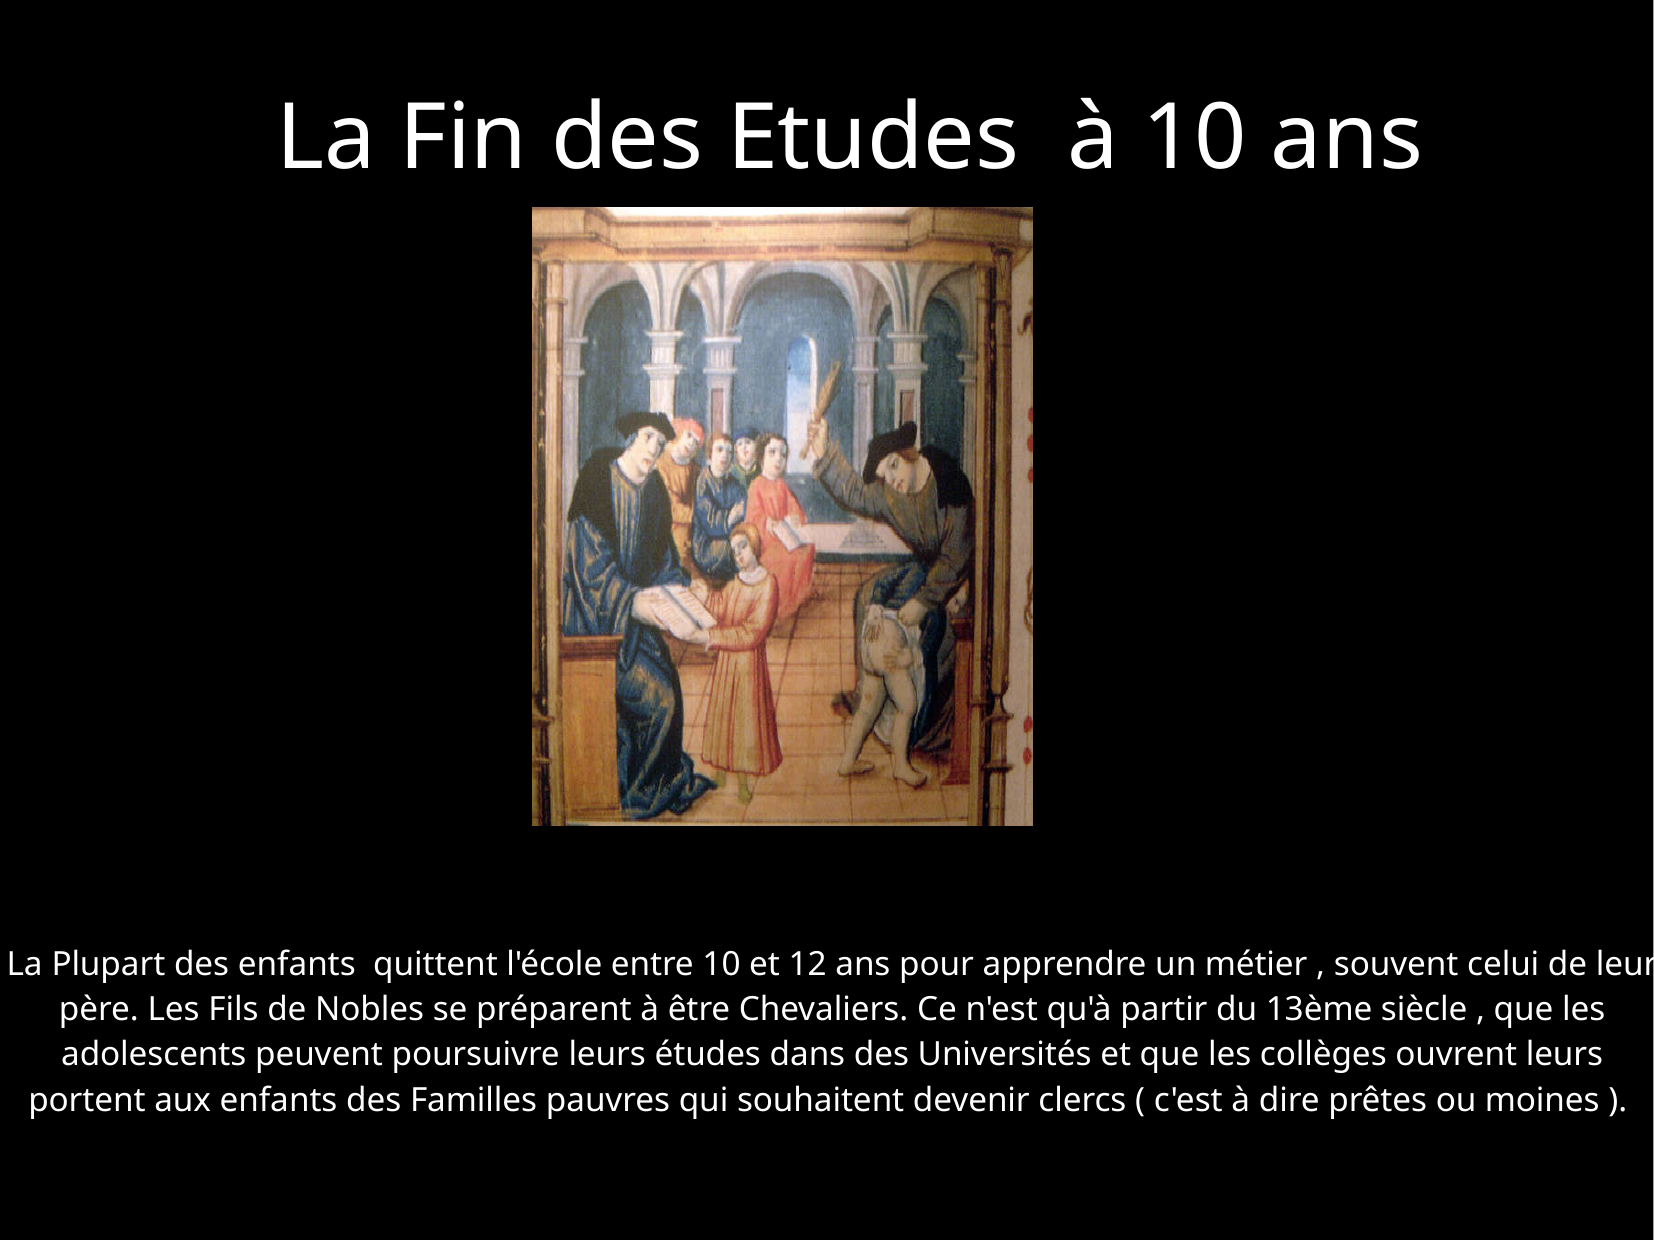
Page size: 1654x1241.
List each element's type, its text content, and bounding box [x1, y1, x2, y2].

text_box La Plupart des enfants quittent l'école entre 10 et 12 ans pour apprendre un métier , souvent celui de leur père. Les Fils de Nobles se préparent à être Chevaliers. Ce n'est qu'à partir du 13ème siècle , que les adolescents peuvent poursuivre leurs études dans des Universités et que les collèges ouvrent leurs portent aux enfants des Familles pauvres qui souhaitent devenir clercs ( c'est à dire prêtes ou moines ). [0, 856, 1654, 1205]
title La Fin des Etudes à 10 ans [106, 29, 1595, 237]
picture [531, 206, 1034, 827]
